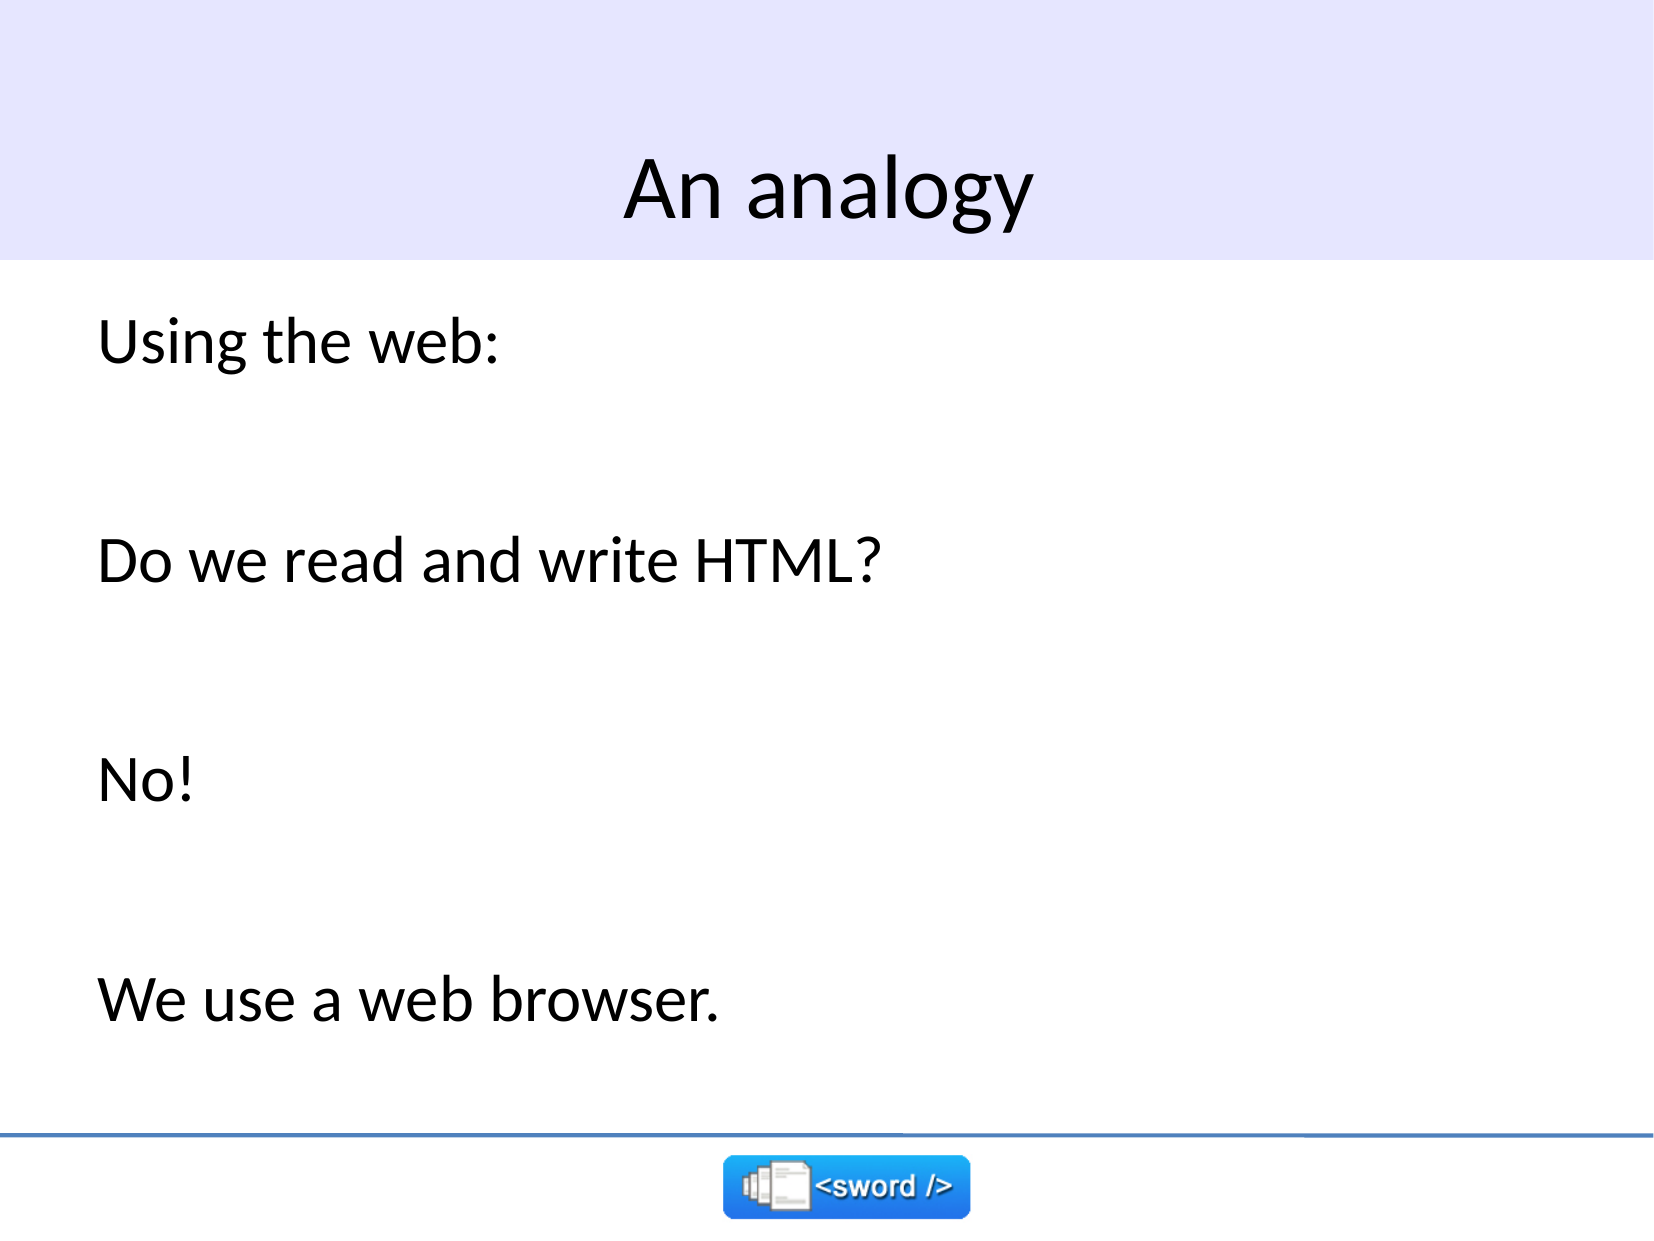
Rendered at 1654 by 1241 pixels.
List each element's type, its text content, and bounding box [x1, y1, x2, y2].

picture [722, 1154, 973, 1223]
text_box An analogy [557, 142, 1103, 250]
list Using the web: Do we read and write HTML? No! We use a web browser. [82, 289, 1571, 1108]
